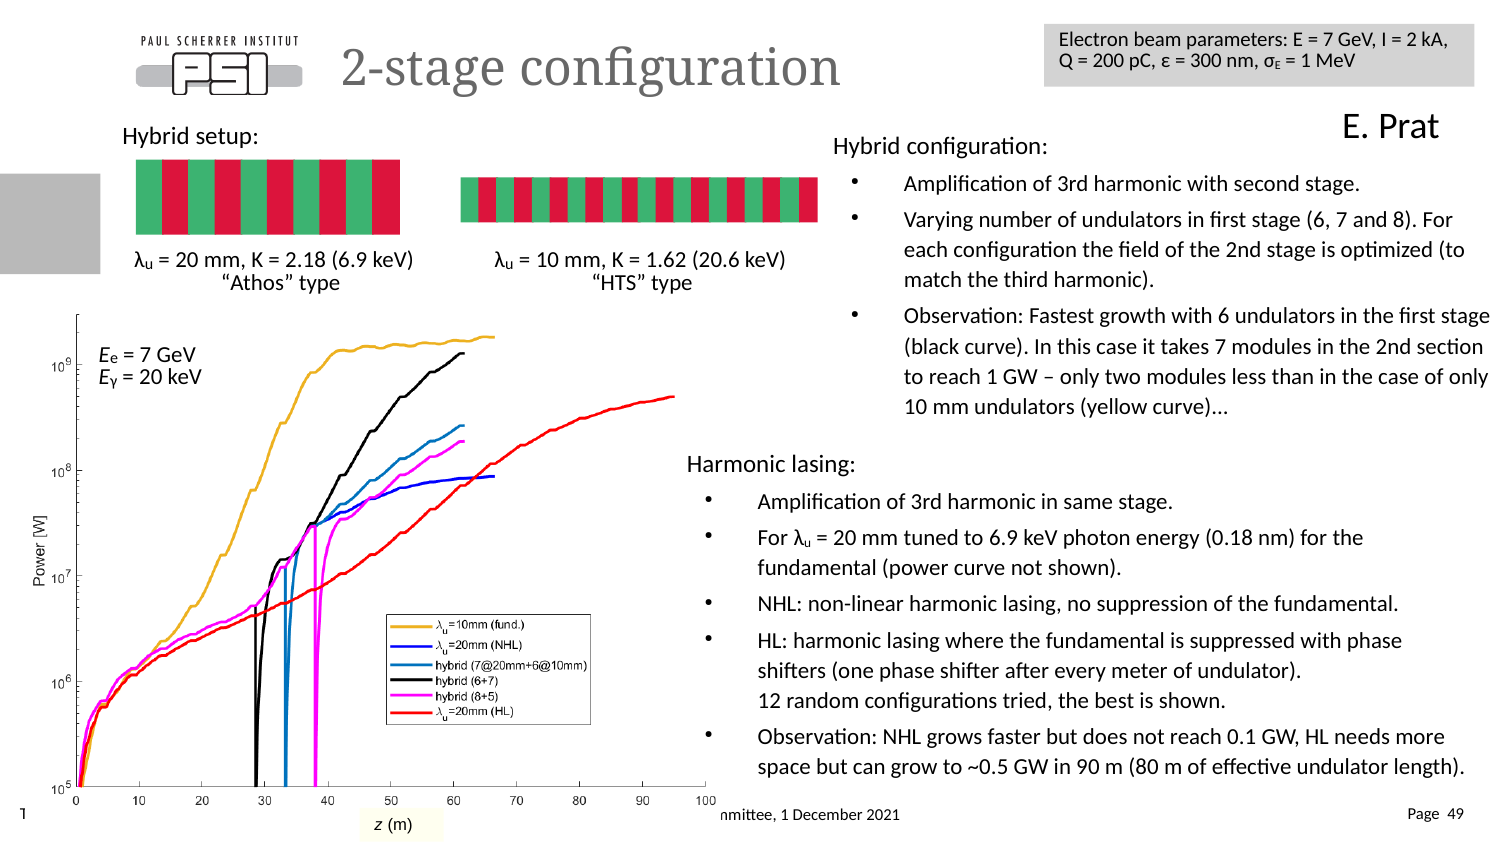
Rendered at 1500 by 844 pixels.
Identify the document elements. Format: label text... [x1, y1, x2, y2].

text_box Ee = 7 GeV Eγ = 20 keV [83, 337, 329, 409]
text_box z (m) [359, 807, 444, 842]
title 2-stage configuration [340, 35, 1442, 98]
text_box [135, 159, 400, 235]
text_box Electron beam parameters: E = 7 GeV, I = 2 kA, Q = 200 pC, ε = 300 nm, σE = 1 MeV [1044, 23, 1475, 87]
text_box λu = 10 mm, K = 1.62 (20.6 keV) “HTS” type [479, 242, 815, 309]
list Hybrid configuration: Amplification of 3rd harmonic with second stage. Varying number of undulators in first stage (6, 7 and 8). For each configuration the field of the 2nd stage is optimized (to match the third harmonic). Observation: Fastest growth with 6 undulators in the first stage (black curve). In this case it takes 7 modules in the 2nd section to reach 1 GW – only two modules less than in the case of only 10 mm undulators (yellow curve)... [833, 129, 1500, 454]
text_box [460, 177, 818, 223]
title E. Prat [1342, 100, 1463, 149]
picture [25, 304, 722, 830]
text_box Hybrid setup: [107, 118, 337, 167]
text_box λu = 20 mm, K = 2.18 (6.9 keV) “Athos” type [119, 242, 453, 309]
list Harmonic lasing: Amplification of 3rd harmonic in same stage. For λu = 20 mm tuned to 6.9 keV photon energy (0.18 nm) for the fundamental (power curve not shown). NHL: non-linear harmonic lasing, no suppression of the fundamental. HL: harmonic lasing where the fundamental is suppressed with phase shifters (one phase shifter after every meter of undulator). 12 random configurations tried, the best is shown. Observation: NHL grows faster but does not reach 0.1 GW, HL needs more space but can grow to ~0.5 GW in 90 m (80 m of effective undulator length). [686, 447, 1470, 828]
